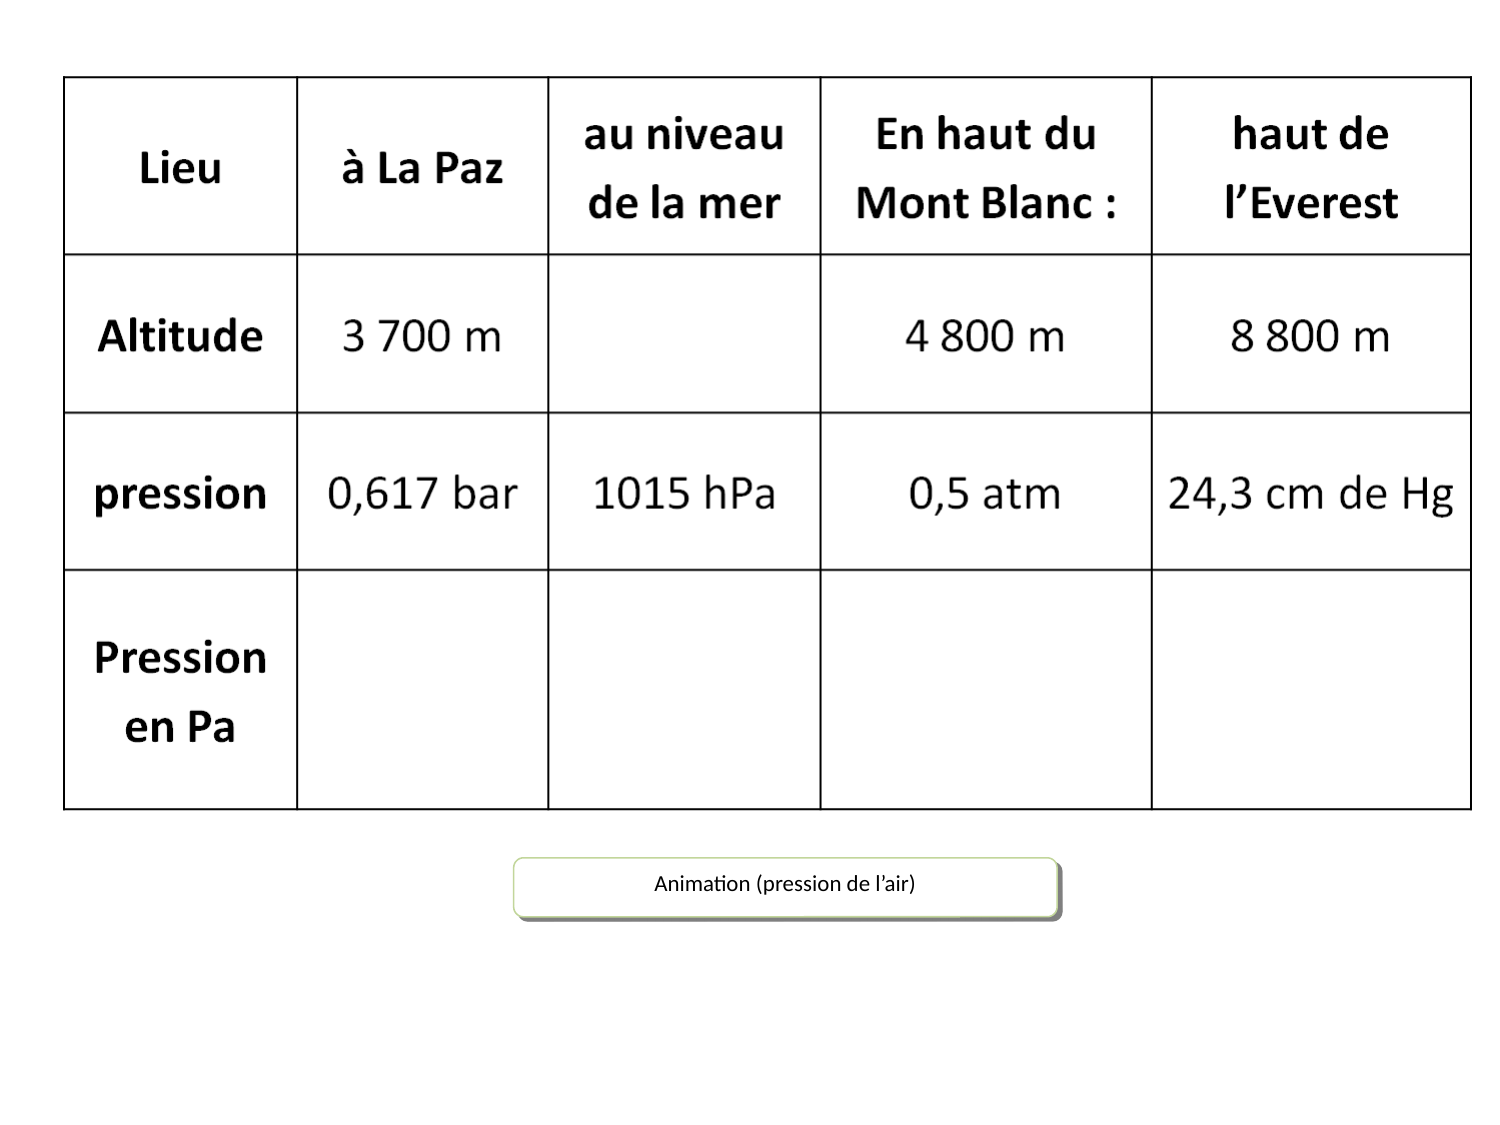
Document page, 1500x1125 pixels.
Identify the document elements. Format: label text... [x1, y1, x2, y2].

text_box Animation (pression de l’air) [513, 857, 1058, 917]
picture [52, 65, 1483, 822]
